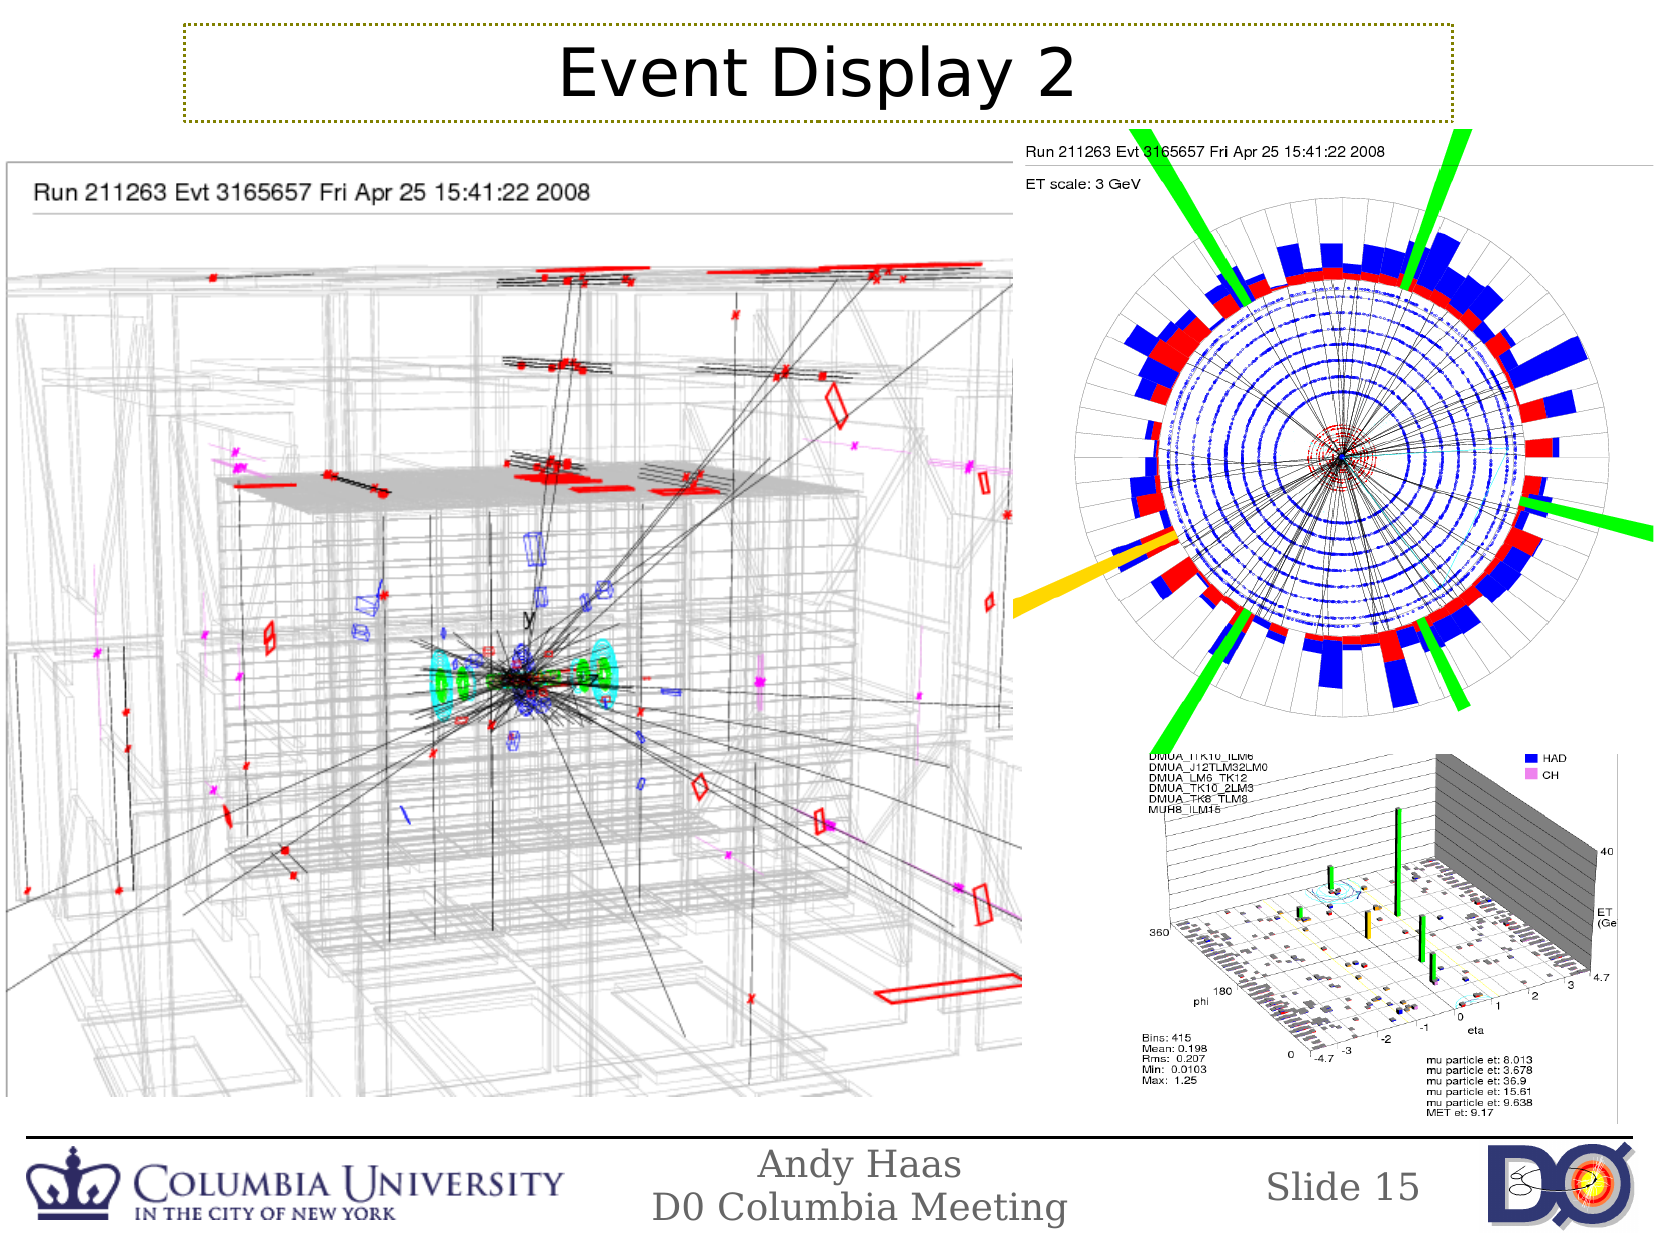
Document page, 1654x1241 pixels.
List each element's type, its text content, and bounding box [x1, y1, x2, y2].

picture [26, 1146, 565, 1220]
picture [0, 129, 1654, 1124]
title Event Display 2 [184, 24, 1453, 122]
picture [1479, 1140, 1639, 1233]
